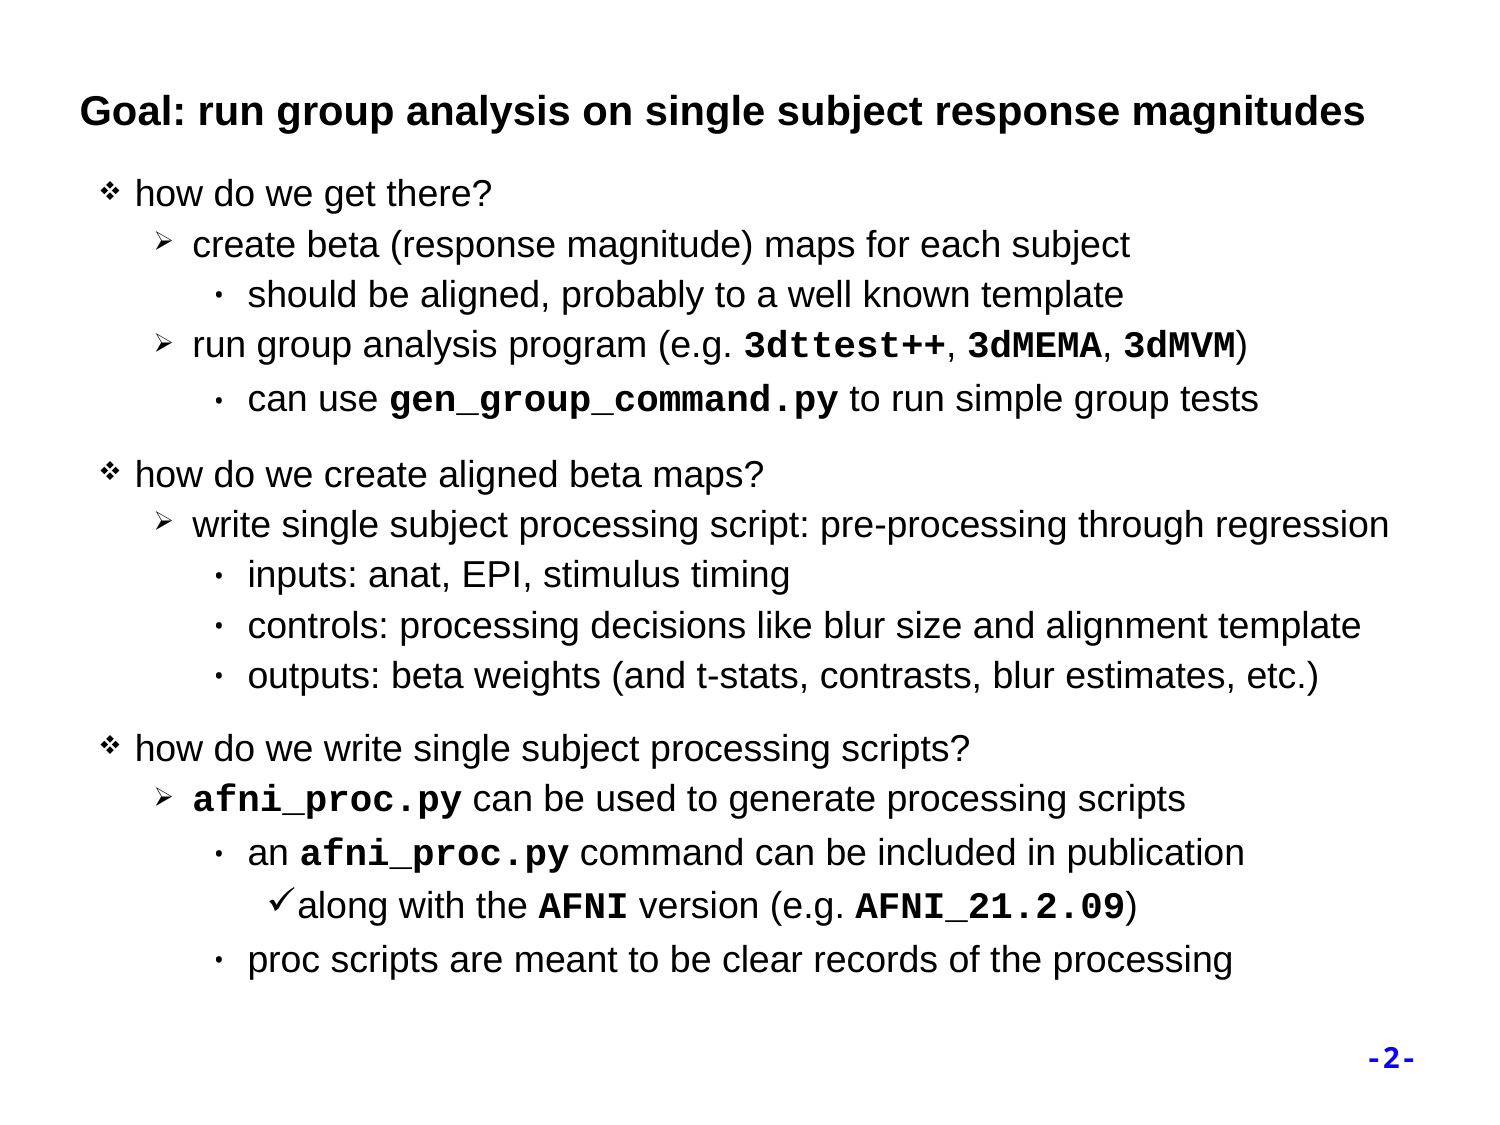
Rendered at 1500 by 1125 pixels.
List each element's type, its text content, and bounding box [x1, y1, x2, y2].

list Goal: run group analysis on single subject response magnitudes how do we get there? create beta (response magnitude) maps for each subject should be aligned, probably to a well known template run group analysis program (e.g. 3dttest++, 3dMEMA, 3dMVM) can use gen_group_command.py to run simple group tests how do we create aligned beta maps? write single subject processing script: pre-processing through regression inputs: anat, EPI, stimulus timing controls: processing decisions like blur size and alignment template outputs: beta weights (and t-stats, contrasts, blur estimates, etc.) how do we write single subject processing scripts? afni_proc.py can be used to generate processing scripts an afni_proc.py command can be included in publication along with the AFNI version (e.g. AFNI_21.2.09) proc scripts are meant to be clear records of the processing [26, 75, 1463, 1113]
